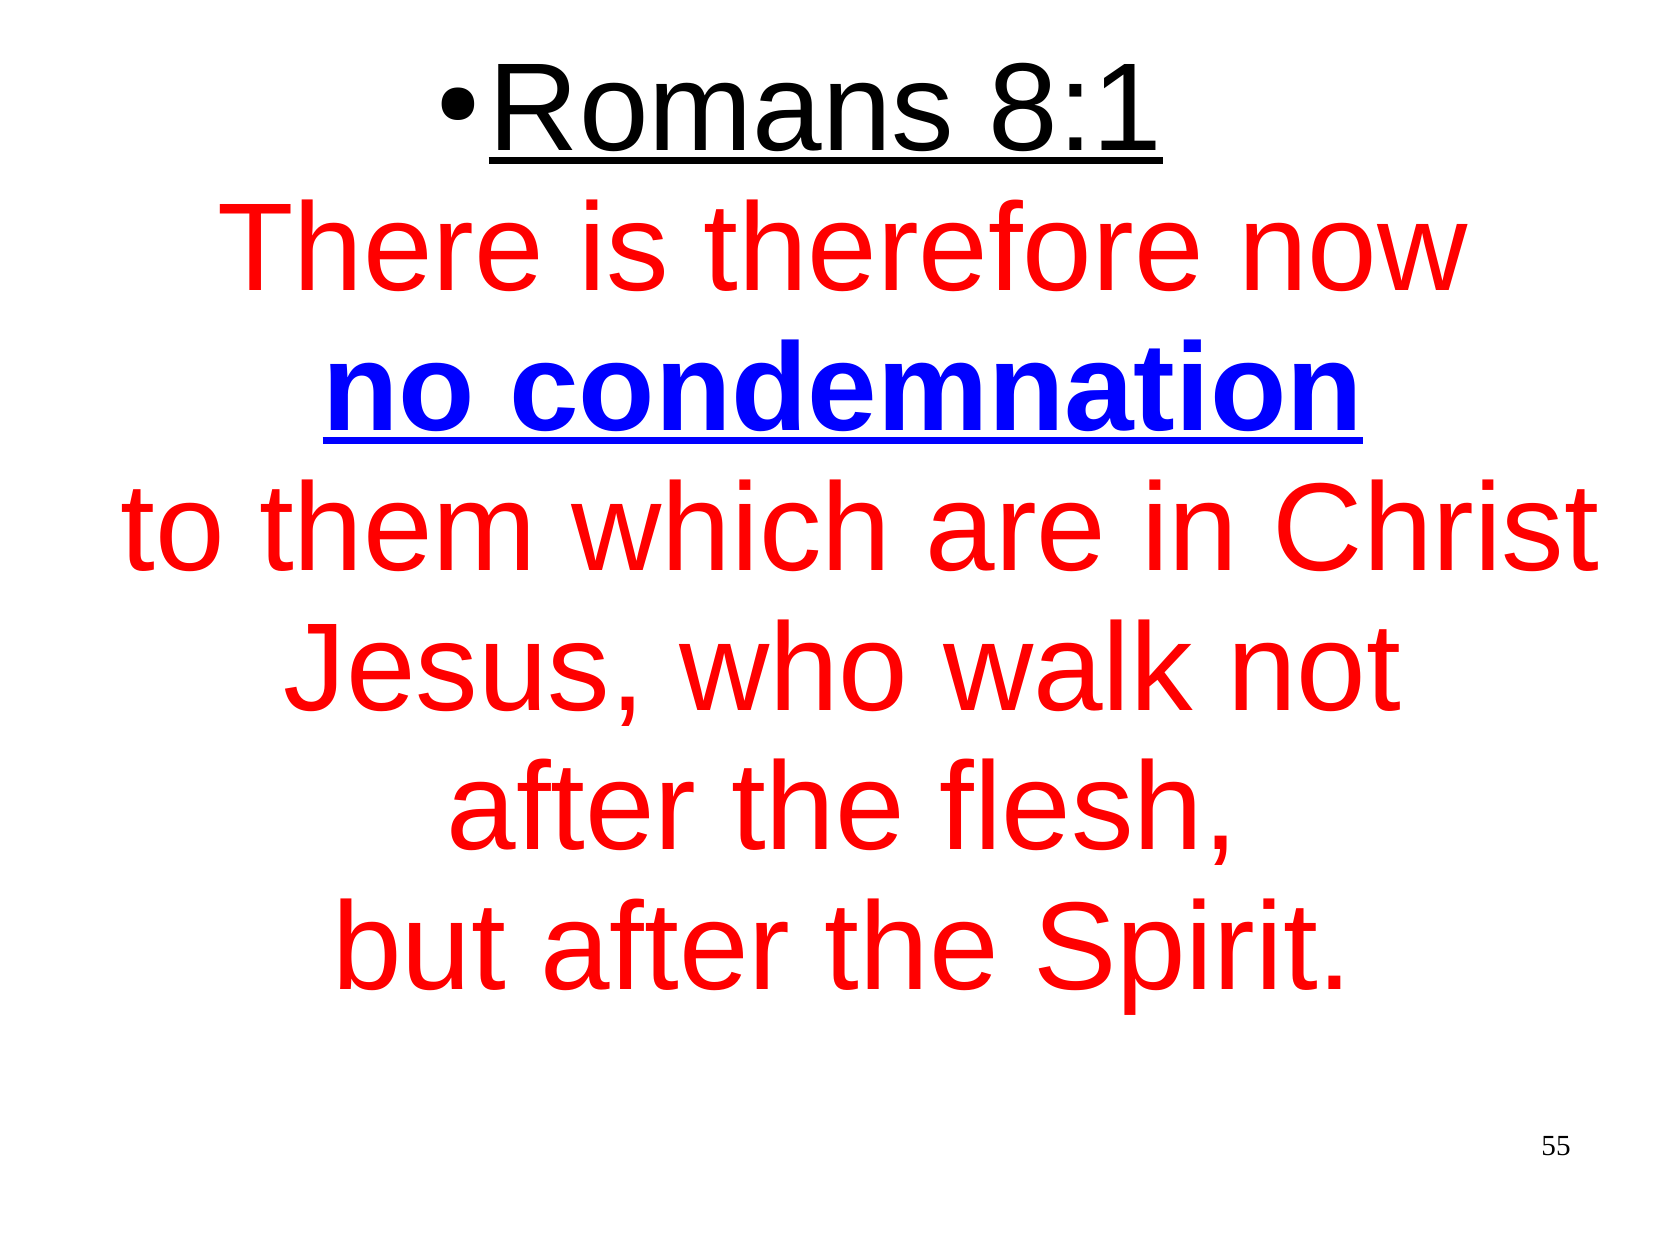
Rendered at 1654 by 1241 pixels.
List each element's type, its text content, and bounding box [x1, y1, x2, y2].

list Romans 8:1 There is therefore now no condemnation to them which are in Christ Jesus, who walk not after the flesh, but after the Spirit. [37, 37, 1613, 1109]
